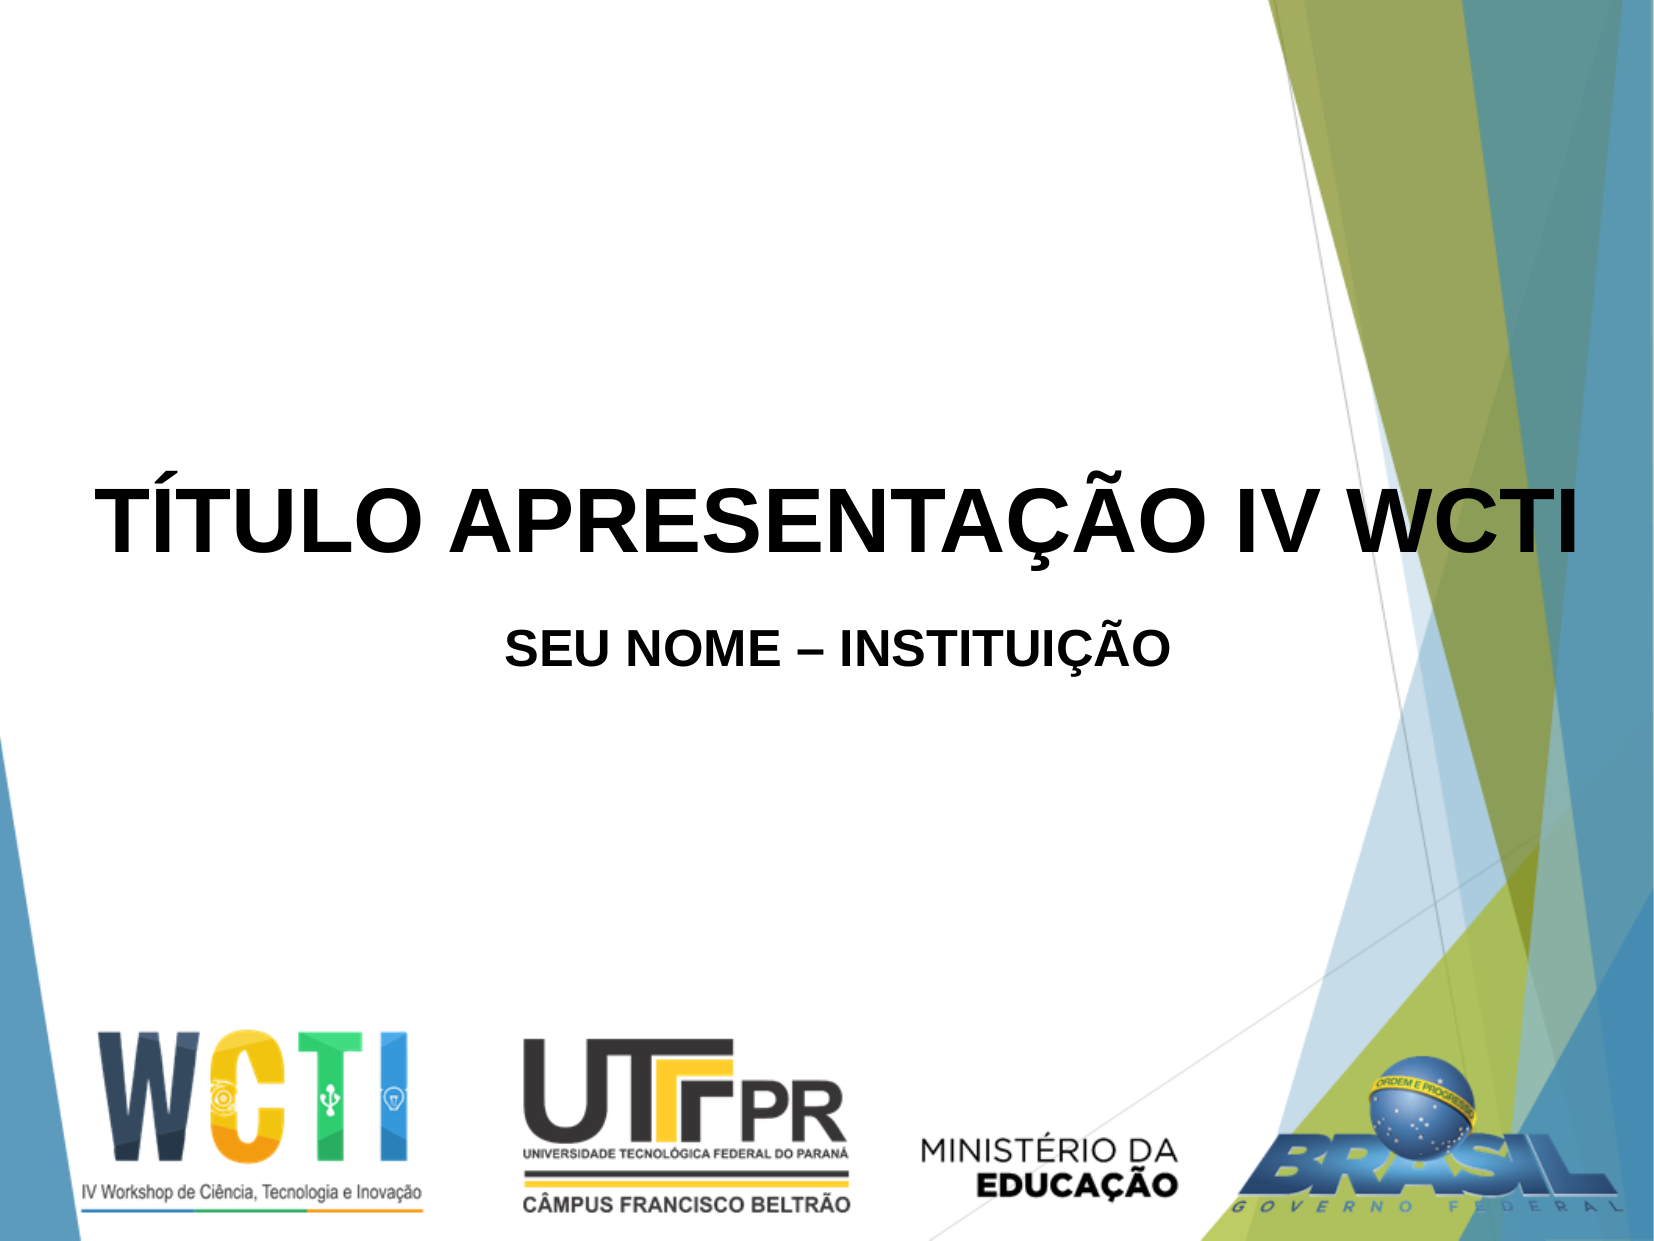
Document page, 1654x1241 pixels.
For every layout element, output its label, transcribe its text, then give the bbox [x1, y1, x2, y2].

picture [0, 0, 1654, 1241]
text_box TÍTULO APRESENTAÇÃO IV WCTI [94, 464, 1583, 567]
text_box SEU NOME – INSTITUIÇÃO [94, 594, 1583, 697]
